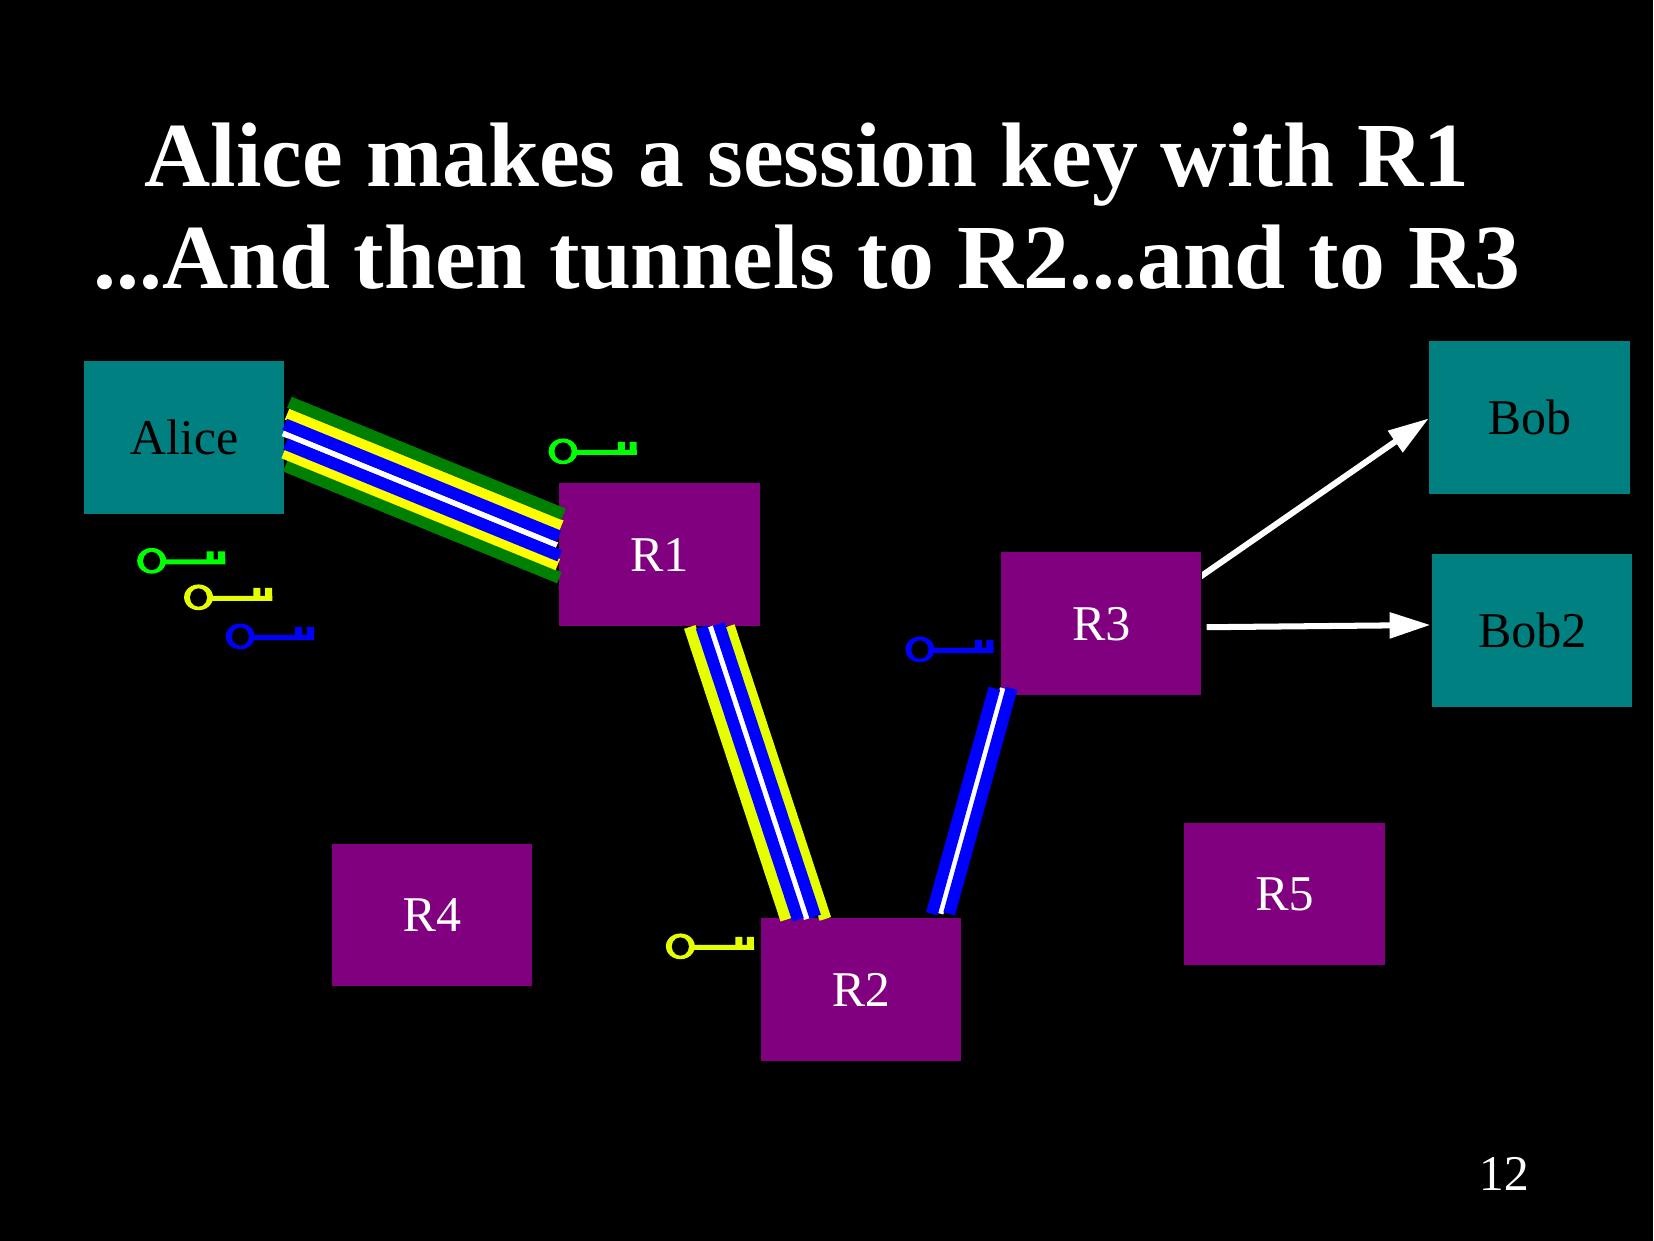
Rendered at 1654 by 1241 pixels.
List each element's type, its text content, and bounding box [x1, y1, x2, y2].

text_box Bob2 [1431, 553, 1633, 708]
text_box [225, 623, 315, 650]
text_box Alice [83, 360, 285, 515]
text_box R1 [558, 482, 761, 627]
text_box [548, 438, 637, 465]
text_box R4 [331, 843, 533, 987]
text_box [137, 547, 226, 574]
text_box R5 [1183, 822, 1386, 966]
text_box Bob [1428, 340, 1631, 495]
text_box R2 [760, 917, 962, 1062]
text_box [184, 584, 273, 611]
text_box [665, 933, 755, 960]
text_box R3 [1000, 551, 1202, 696]
title Alice makes a session key with R1 ...And then tunnels to R2...and to R3 [82, 68, 1534, 345]
text_box [905, 636, 994, 663]
